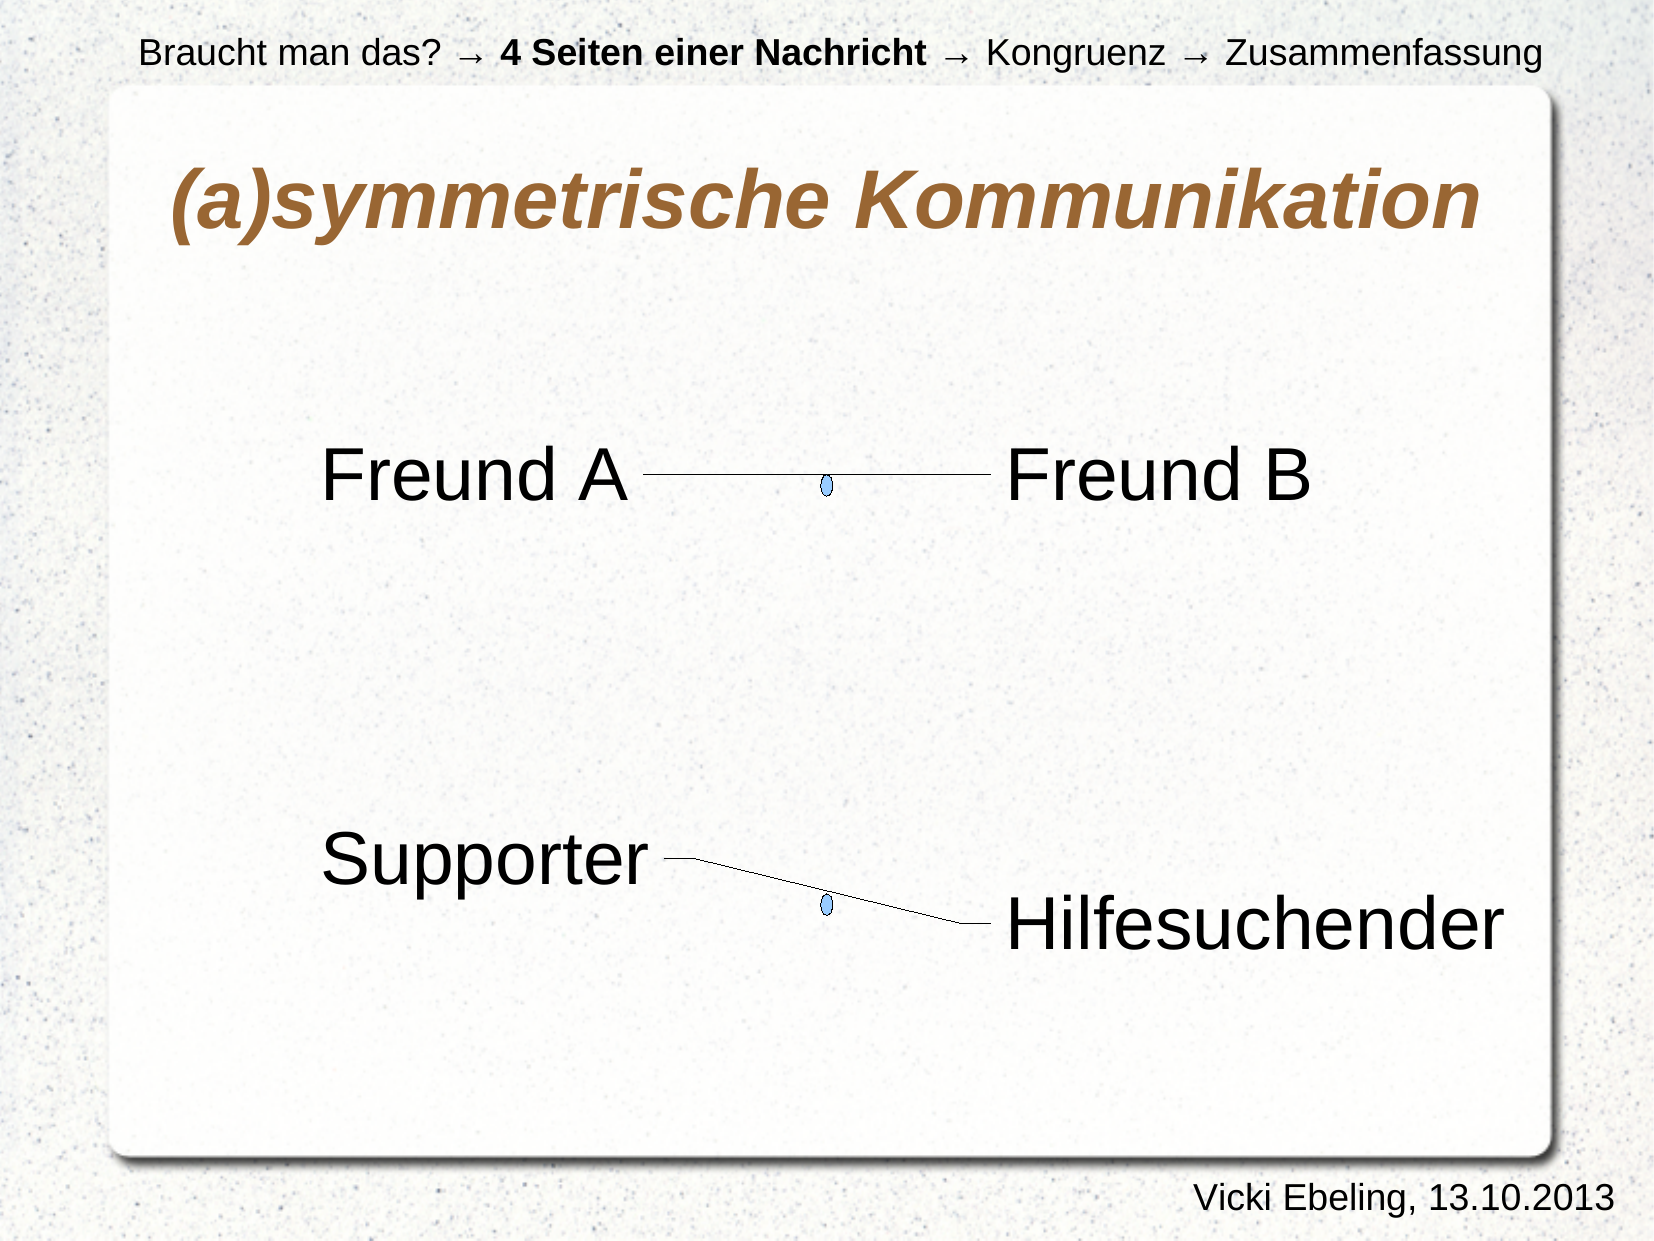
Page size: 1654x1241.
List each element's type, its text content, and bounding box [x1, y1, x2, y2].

text_box Supporter [305, 809, 665, 908]
text_box [820, 474, 833, 497]
text_box Freund B [990, 425, 1329, 525]
text_box Vicki Ebeling, 13.10.2013 [1178, 1169, 1630, 1227]
text_box [820, 893, 833, 916]
text_box Hilfesuchender [990, 874, 1521, 973]
picture [0, 0, 1654, 1241]
text_box Braucht man das? → 4 Seiten einer Nachricht → Kongruenz → Zusammenfassung [123, 23, 1559, 81]
title (a)symmetrische Kommunikation [118, 96, 1536, 304]
text_box Freund A [305, 425, 644, 524]
